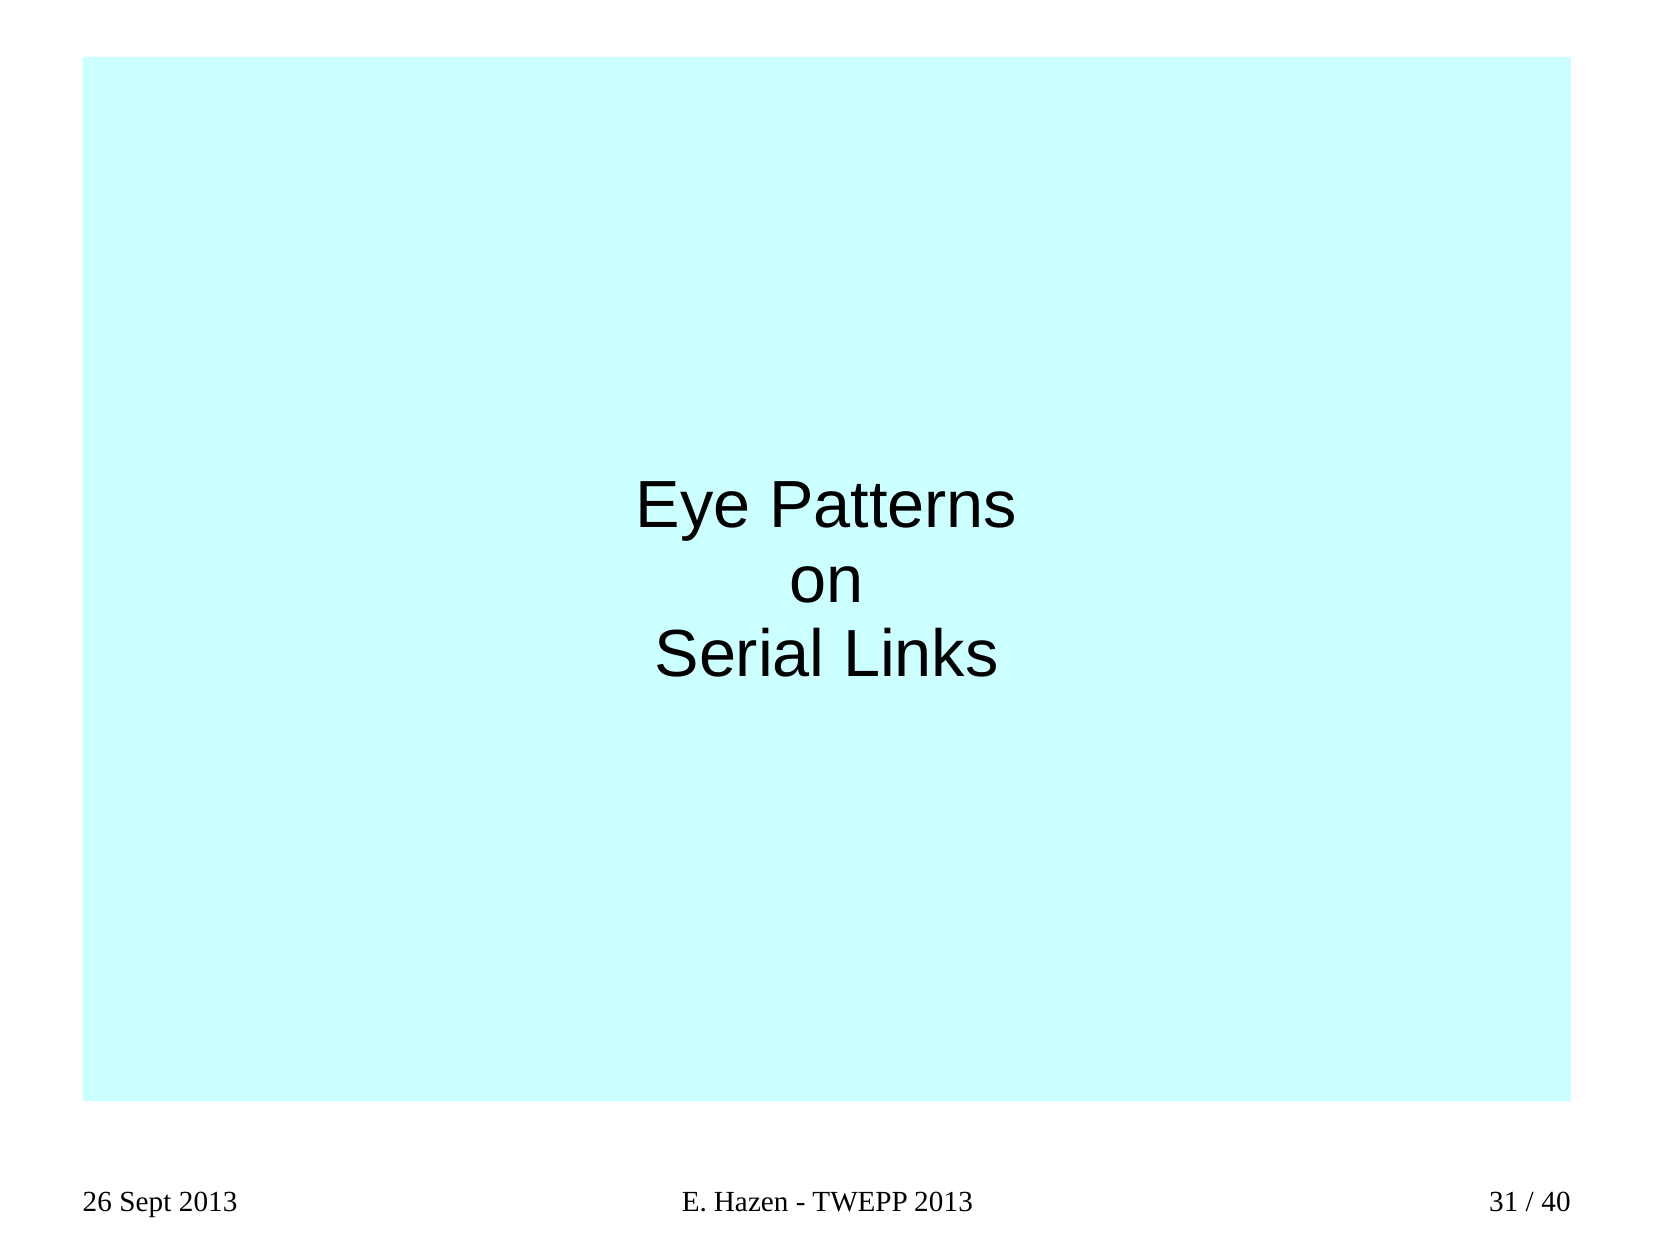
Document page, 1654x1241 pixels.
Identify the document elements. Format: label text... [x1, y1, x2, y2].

subtitle Eye Patterns on Serial Links [82, 56, 1571, 1102]
